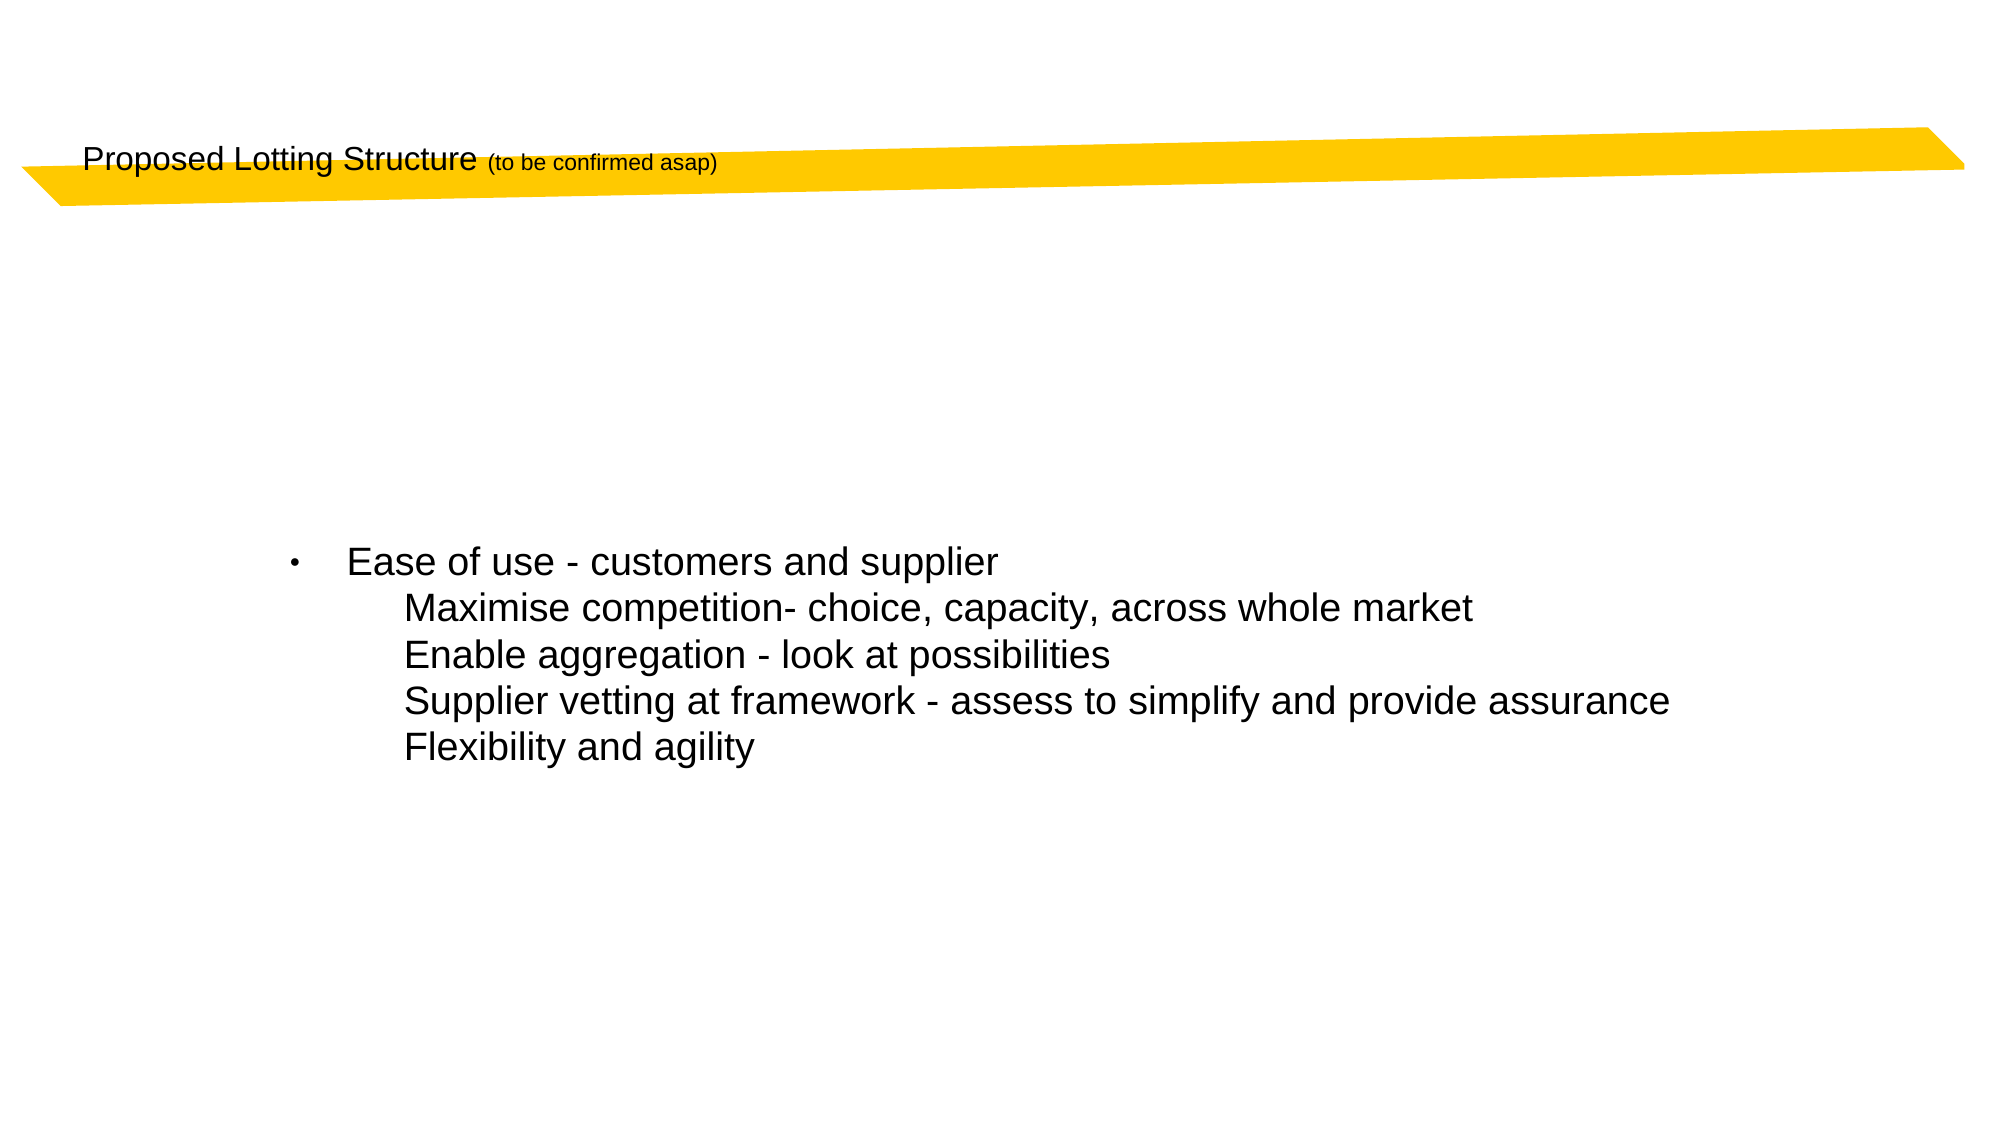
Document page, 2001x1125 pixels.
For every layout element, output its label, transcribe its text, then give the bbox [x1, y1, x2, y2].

text_box Ease of use - customers and supplier Maximise competition- choice, capacity, across whole market Enable aggregation - look at possibilities Supplier vetting at framework - assess to simplify and provide assurance Flexibility and agility [233, 517, 2000, 856]
text_box Proposed Lotting Structure (to be confirmed asap) [62, 127, 1634, 200]
